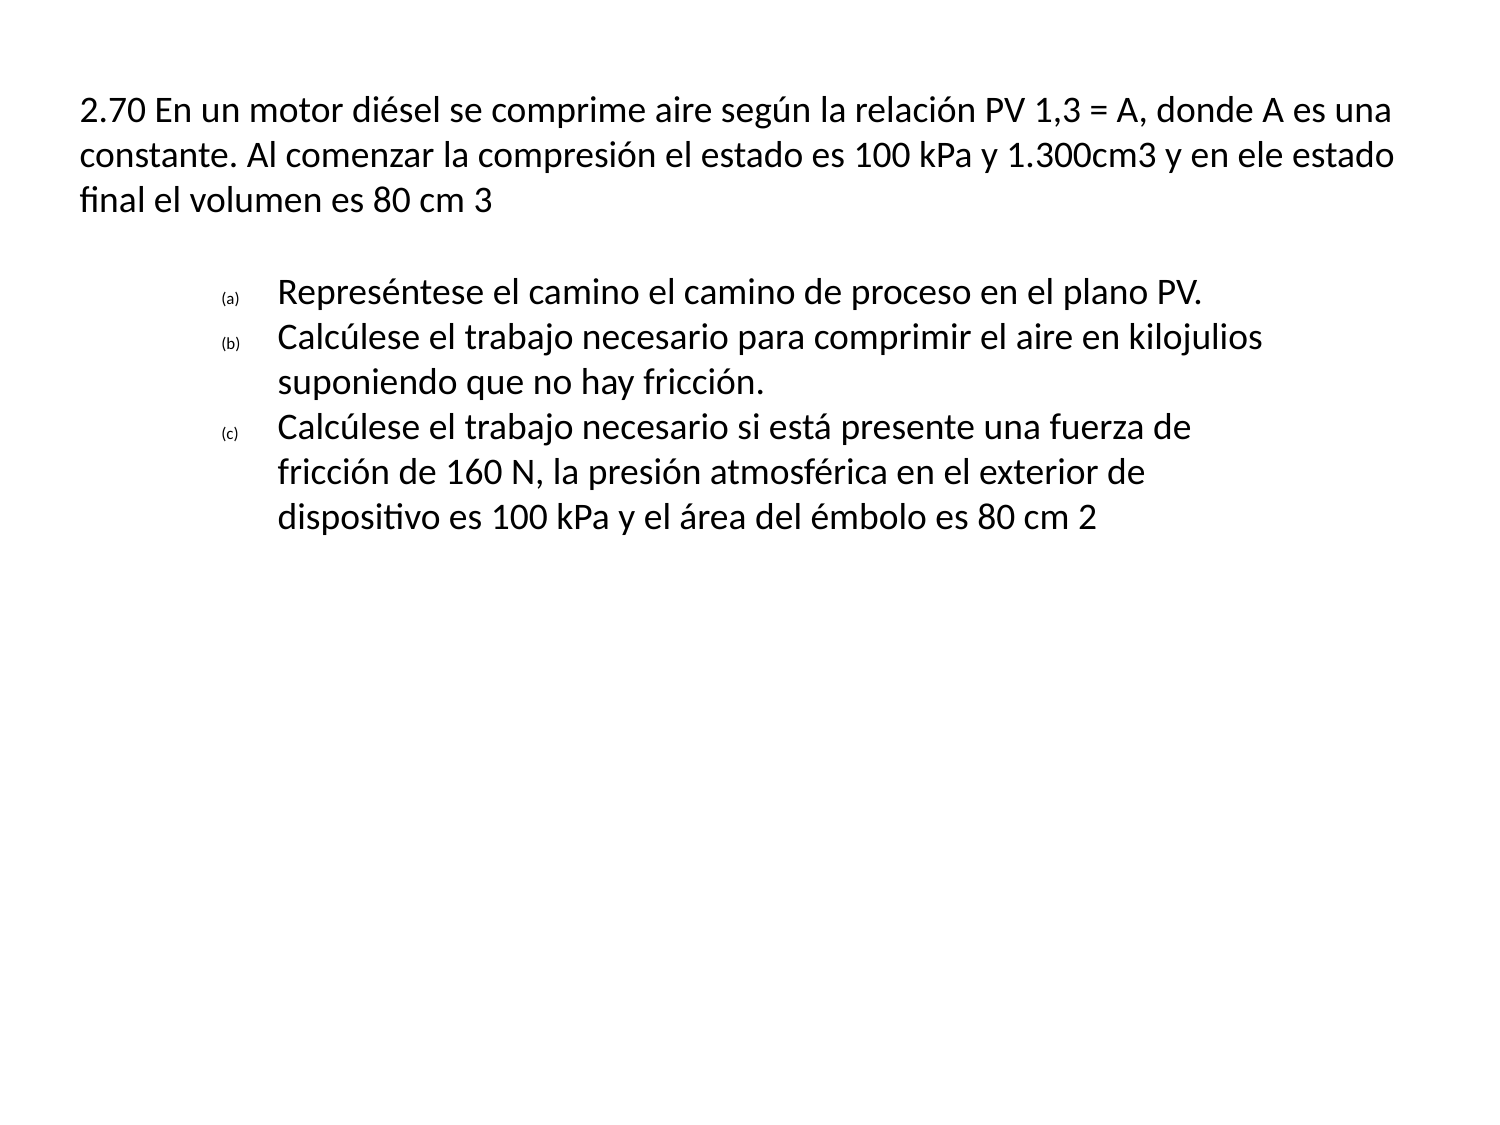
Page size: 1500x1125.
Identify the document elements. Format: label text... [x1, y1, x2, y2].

text_box 2.70 En un motor diésel se comprime aire según la relación PV 1,3 = A, donde A es una constante. Al comenzar la compresión el estado es 100 kPa y 1.300cm3 y en ele estado final el volumen es 80 cm 3 [64, 78, 1412, 273]
text_box Represéntese el camino el camino de proceso en el plano PV. Calcúlese el trabajo necesario para comprimir el aire en kilojulios suponiendo que no hay fricción. Calcúlese el trabajo necesario si está presente una fuerza de fricción de 160 N, la presión atmosférica en el exterior de dispositivo es 100 kPa y el área del émbolo es 80 cm 2 [206, 259, 1317, 590]
